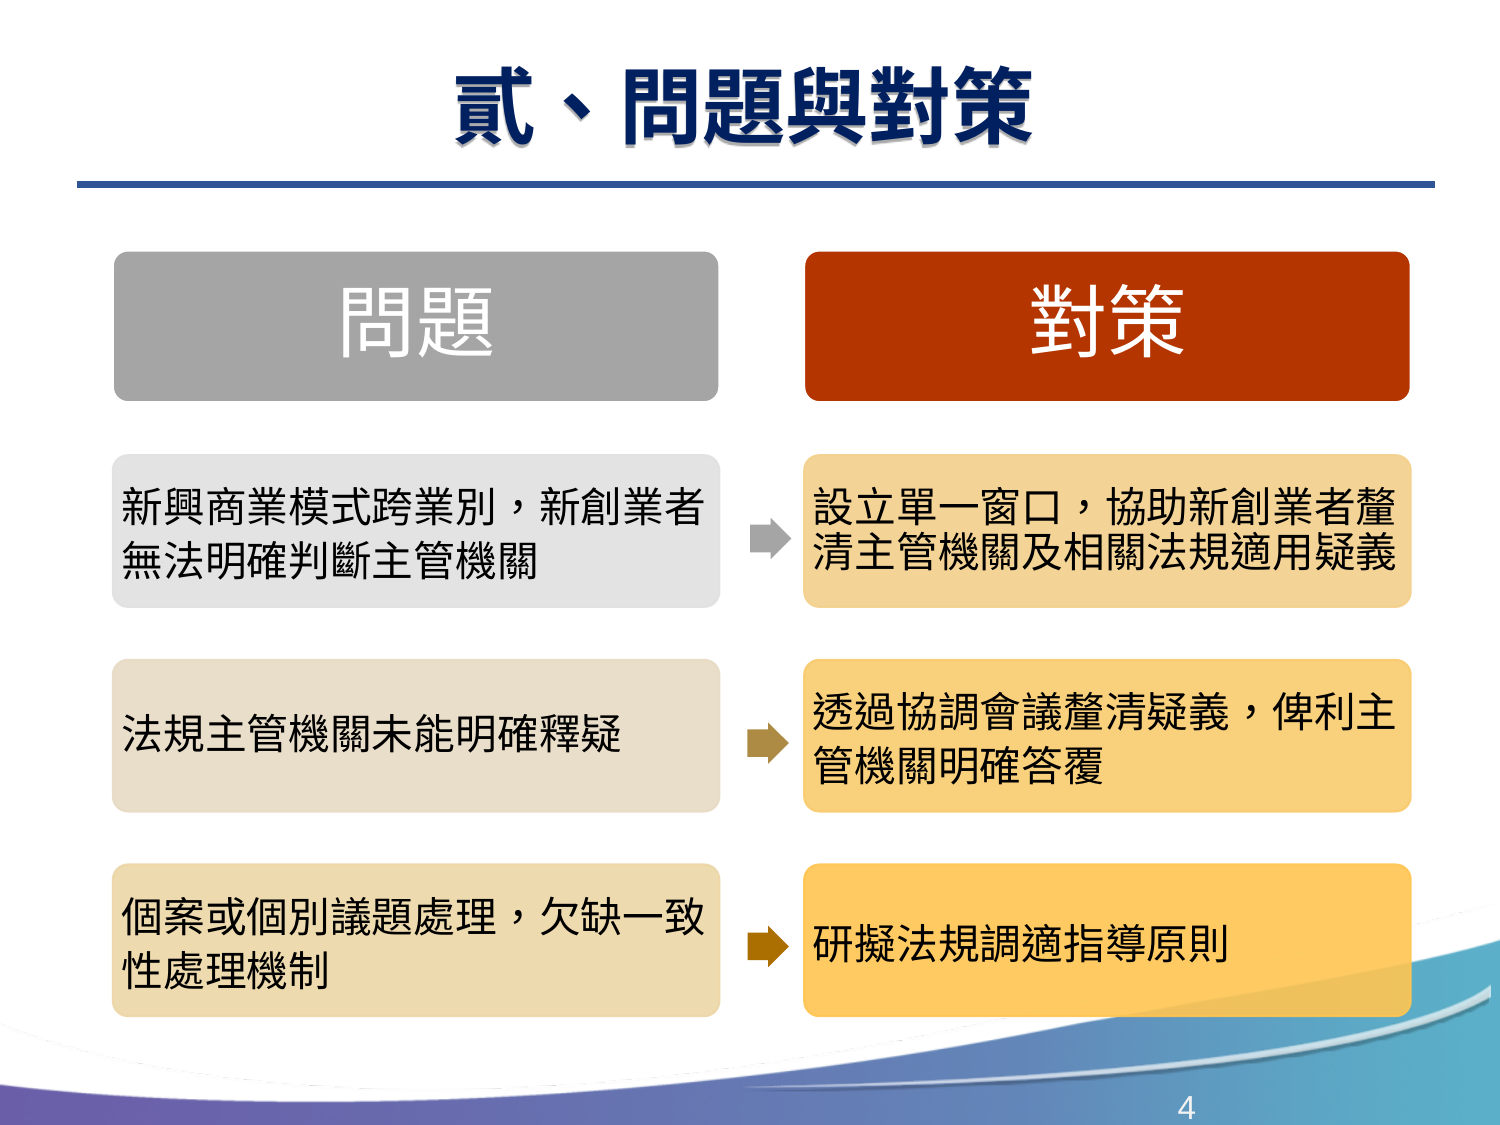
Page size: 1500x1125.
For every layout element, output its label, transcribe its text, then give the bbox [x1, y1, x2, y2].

title 貳、問題與對策 [5, 0, 1483, 220]
text_box 透過協調會議釐清疑義，俾利主管機關明確答覆 [804, 659, 1411, 812]
text_box 問題 [112, 250, 720, 403]
text_box 個案或個別議題處理，欠缺一致性處理機制 [112, 864, 720, 1017]
text_box 對策 [804, 250, 1411, 403]
text_box [750, 517, 792, 560]
text_box [747, 722, 789, 764]
text_box 新興商業模式跨業別，新創業者無法明確判斷主管機關 [112, 455, 720, 607]
text_box 設立單一窗口，協助新創業者釐清主管機關及相關法規適用疑義 [804, 455, 1411, 607]
text_box [747, 925, 789, 968]
text_box 研擬法規調適指導原則 [804, 864, 1411, 1017]
text_box 法規主管機關未能明確釋疑 [112, 659, 720, 812]
